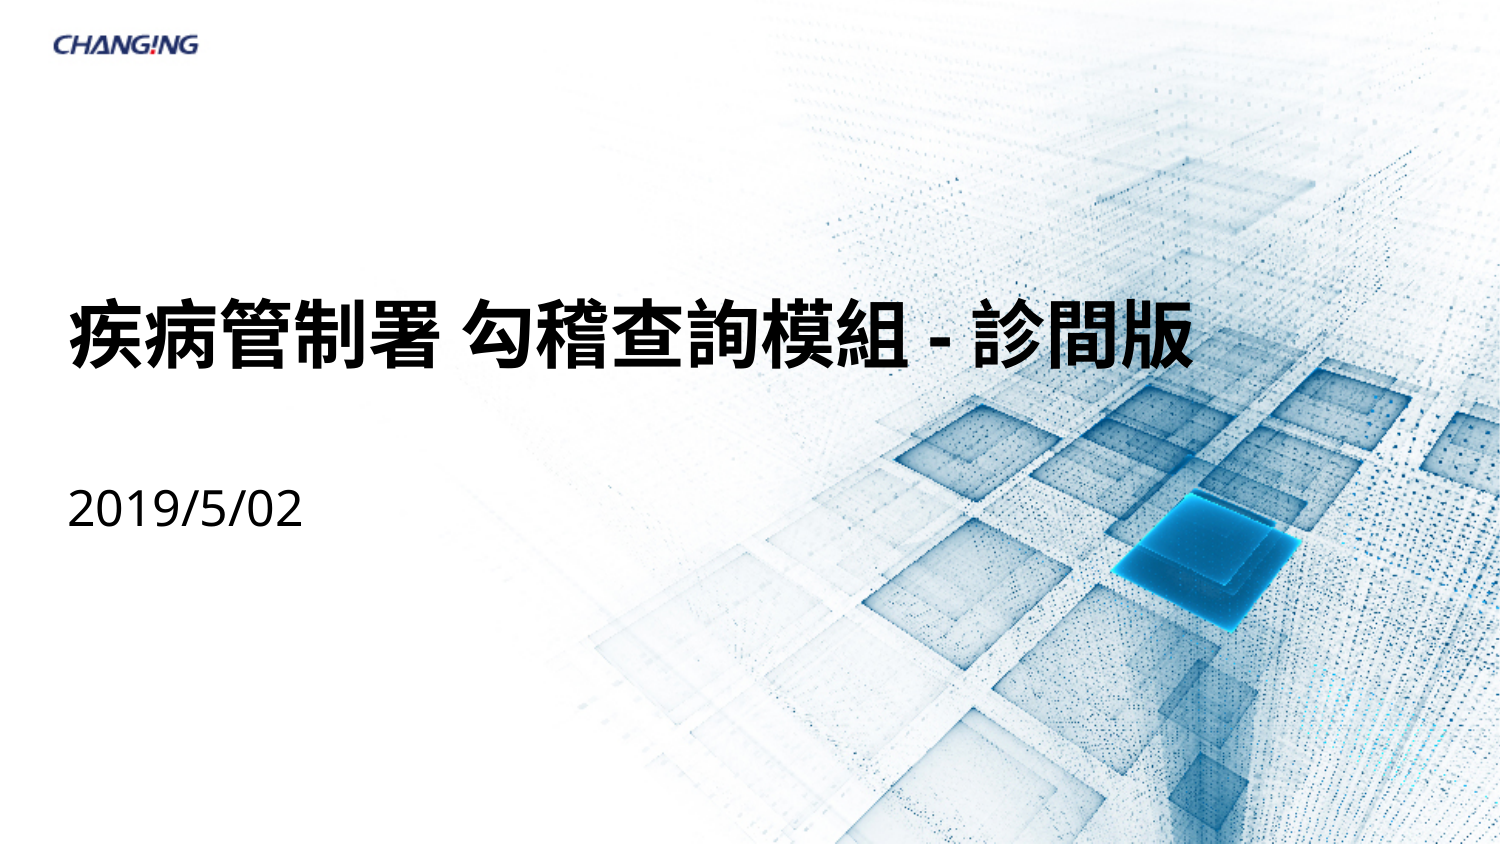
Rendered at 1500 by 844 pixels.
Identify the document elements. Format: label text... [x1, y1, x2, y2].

title 疾病管制署 勾稽查詢模組-診間版 [53, 280, 1388, 422]
picture [0, 0, 1500, 844]
subtitle 2019/5/02 [52, 469, 785, 548]
